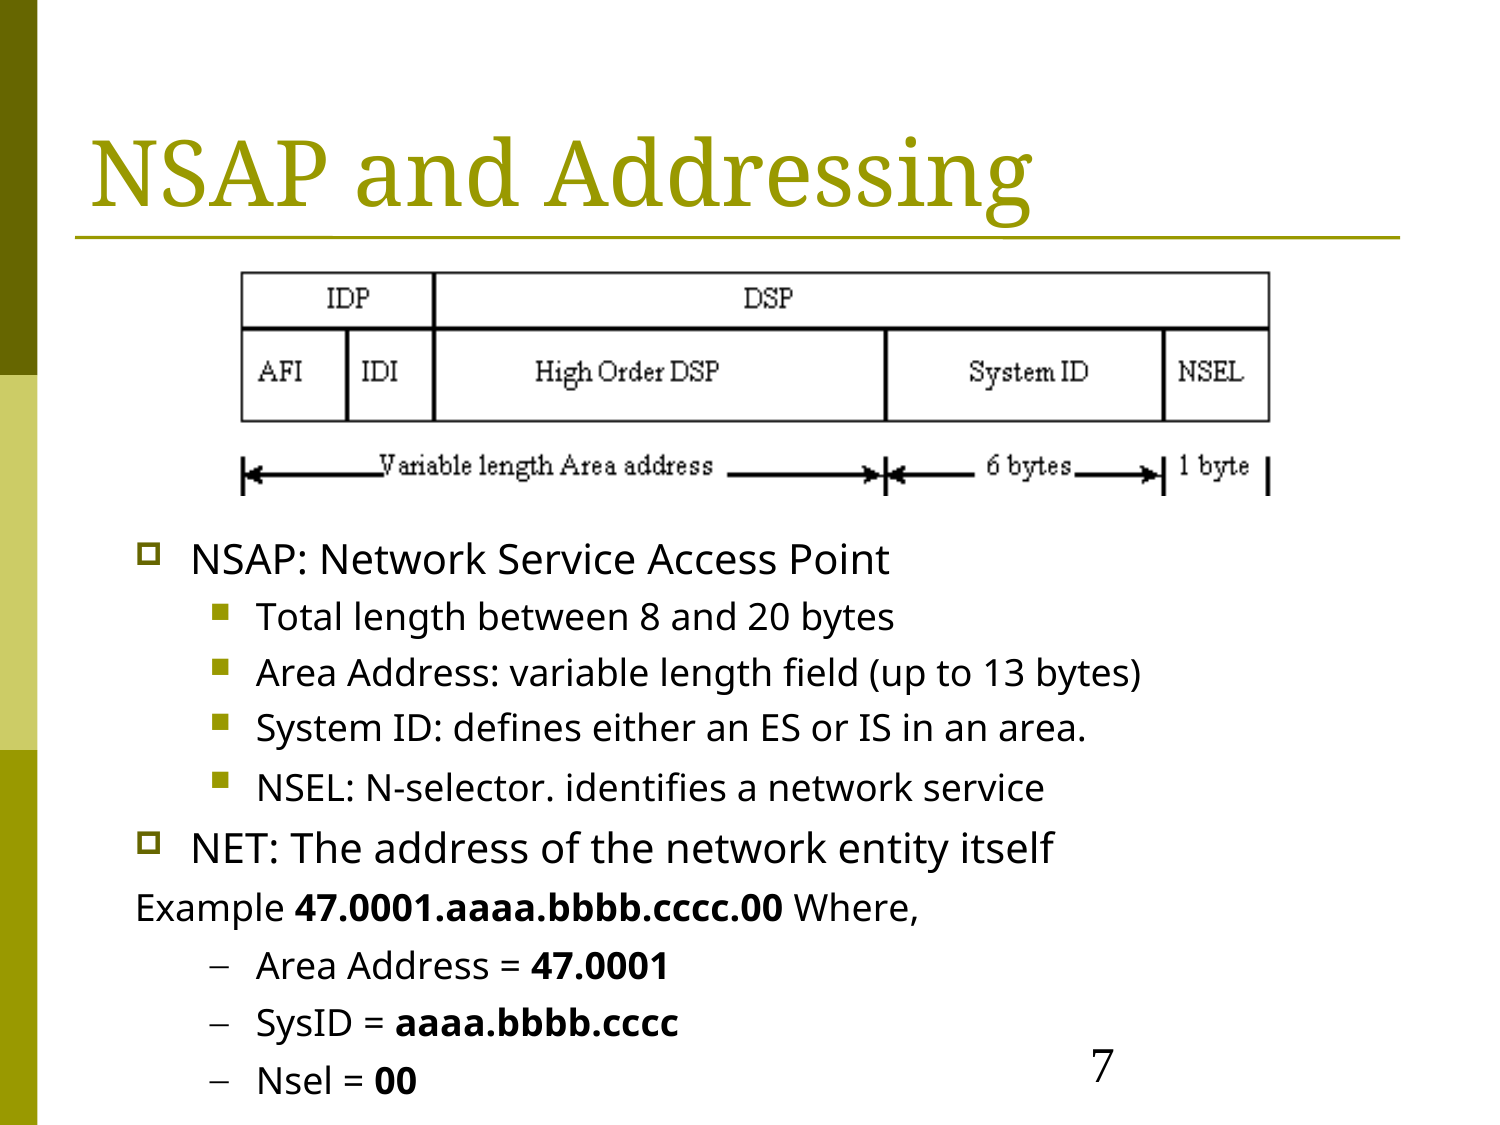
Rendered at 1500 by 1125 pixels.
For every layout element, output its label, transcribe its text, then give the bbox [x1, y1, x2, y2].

picture [237, 270, 1275, 496]
title NSAP and Addressing [75, 45, 1426, 233]
list NSAP: Network Service Access Point Total length between 8 and 20 bytes Area Address: variable length field (up to 13 bytes) System ID: defines either an ES or IS in an area. NSEL: N-selector. identifies a network service NET: The address of the network entity itself Example 47.0001.aaaa.bbbb.cccc.00 Where, Area Address = 47.0001 SysID = aaaa.bbbb.cccc Nsel = 00 [120, 524, 1423, 1125]
